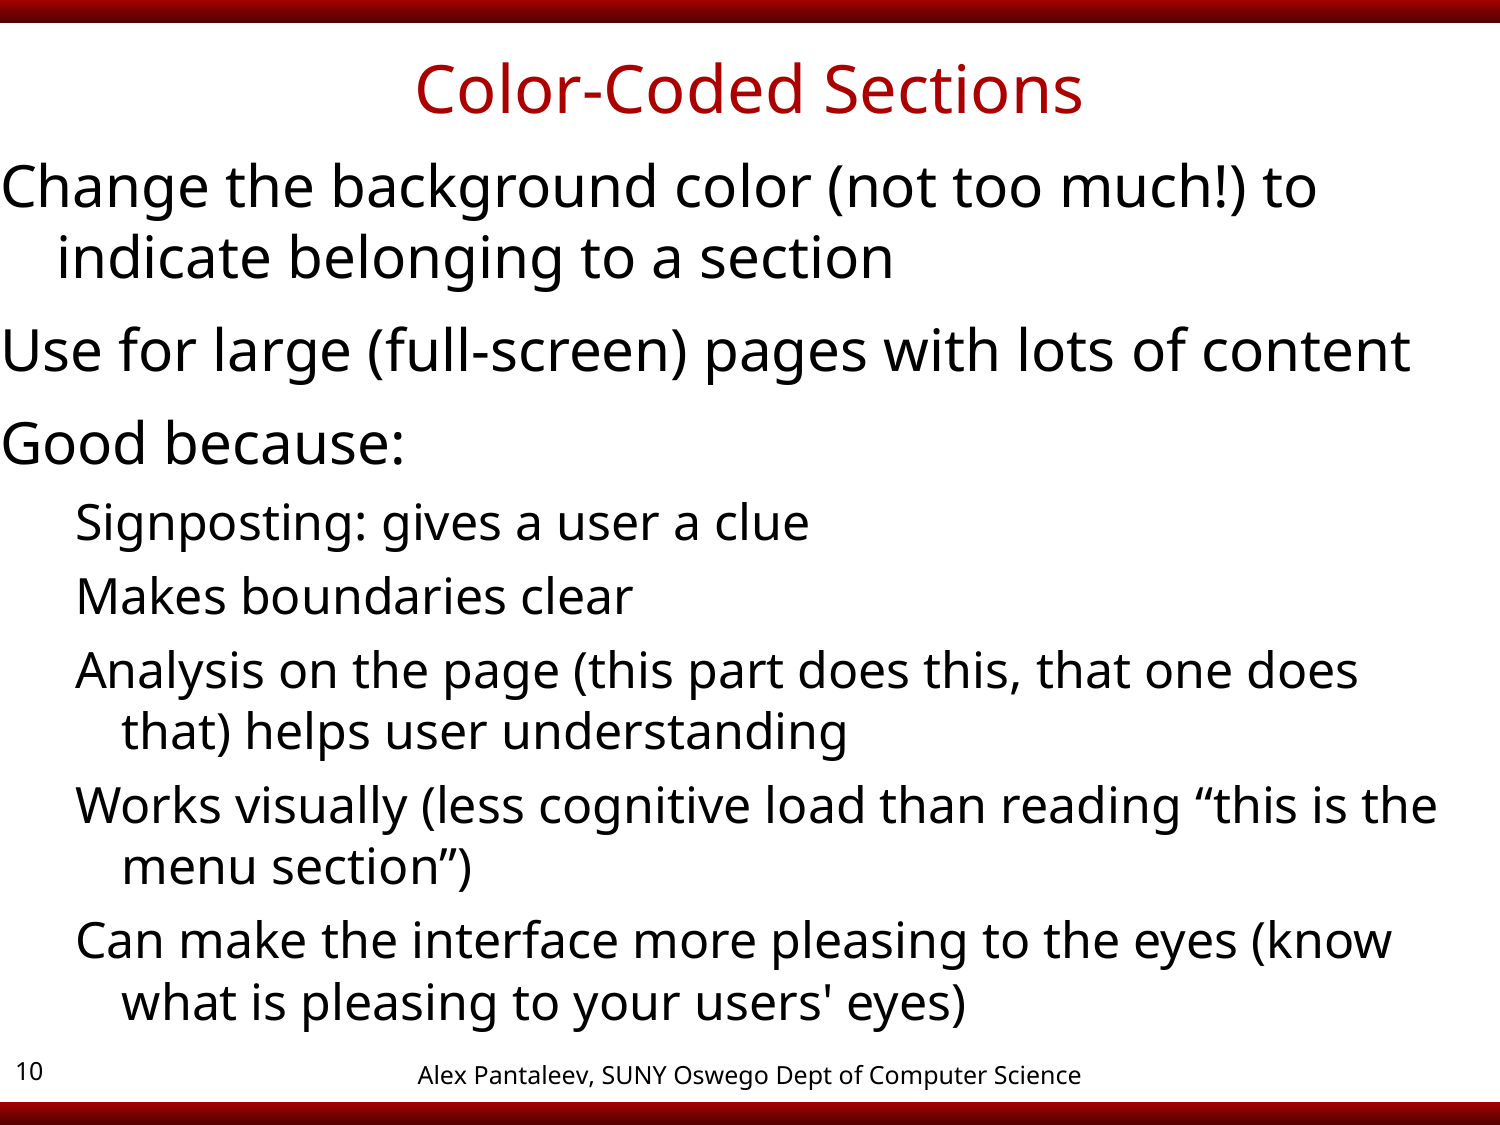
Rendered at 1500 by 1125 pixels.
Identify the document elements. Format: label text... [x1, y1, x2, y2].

title Color-Coded Sections [0, 24, 1500, 150]
list Change the background color (not too much!) to indicate belonging to a section Use for large (full-screen) pages with lots of content Good because: Signposting: gives a user a clue Makes boundaries clear Analysis on the page (this part does this, that one does that) helps user understanding Works visually (less cognitive load than reading “this is the menu section”) Can make the interface more pleasing to the eyes (know what is pleasing to your users' eyes) [0, 149, 1476, 1063]
